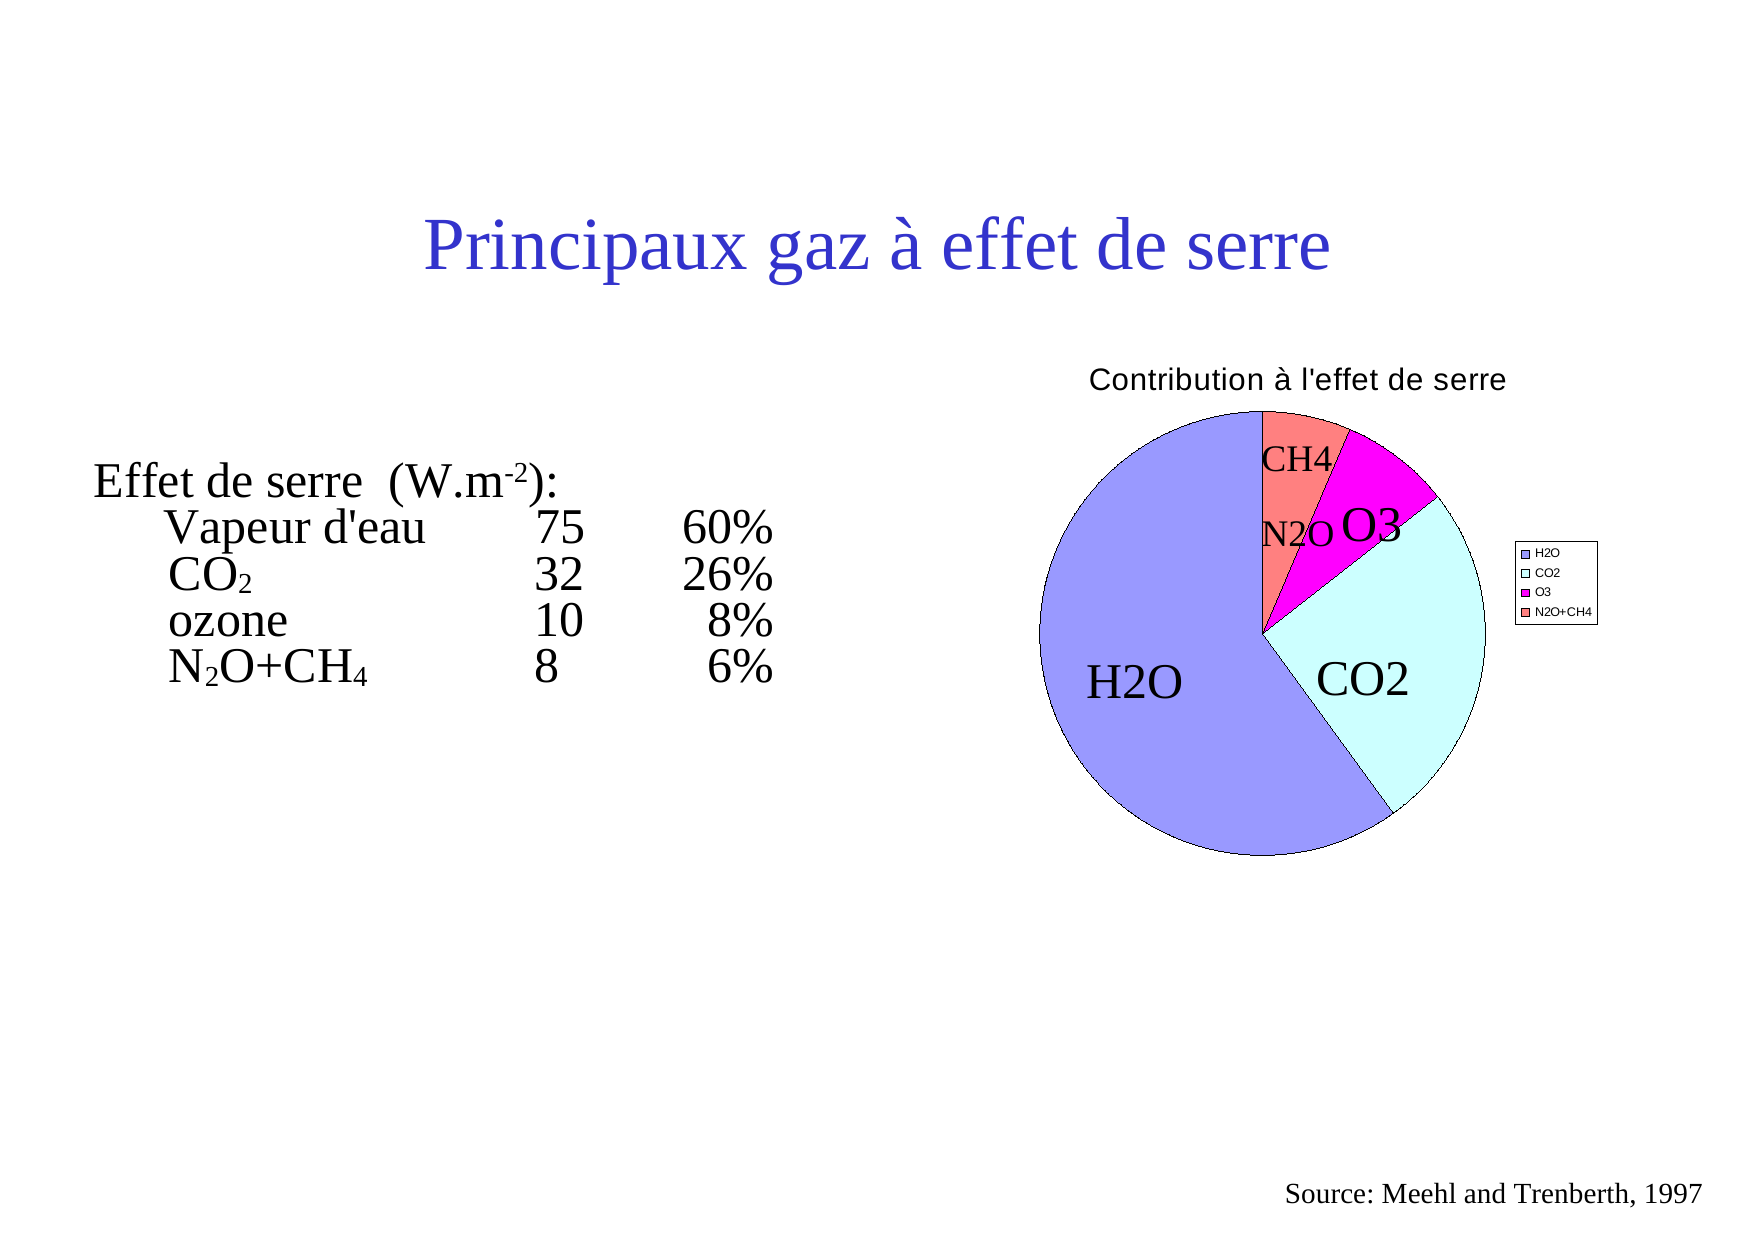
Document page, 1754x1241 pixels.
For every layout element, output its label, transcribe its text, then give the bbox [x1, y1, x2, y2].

text_box CH4 N2O [1261, 404, 1402, 551]
text_box Source: Meehl and Trenberth, 1997 [1219, 1174, 1718, 1231]
text_box O3 [1402, 453, 1465, 534]
list Effet de serre (W.m-2): Vapeur d'eau 75 60% CO2 32 26% ozone 10 8% N2O+CH4 8 6% [79, 459, 867, 824]
text_box CO2 [1316, 607, 1457, 677]
text_box Principaux gaz à effet de serre [114, 183, 1642, 315]
chart [620, 341, 1606, 947]
text_box H2O [1086, 610, 1260, 680]
